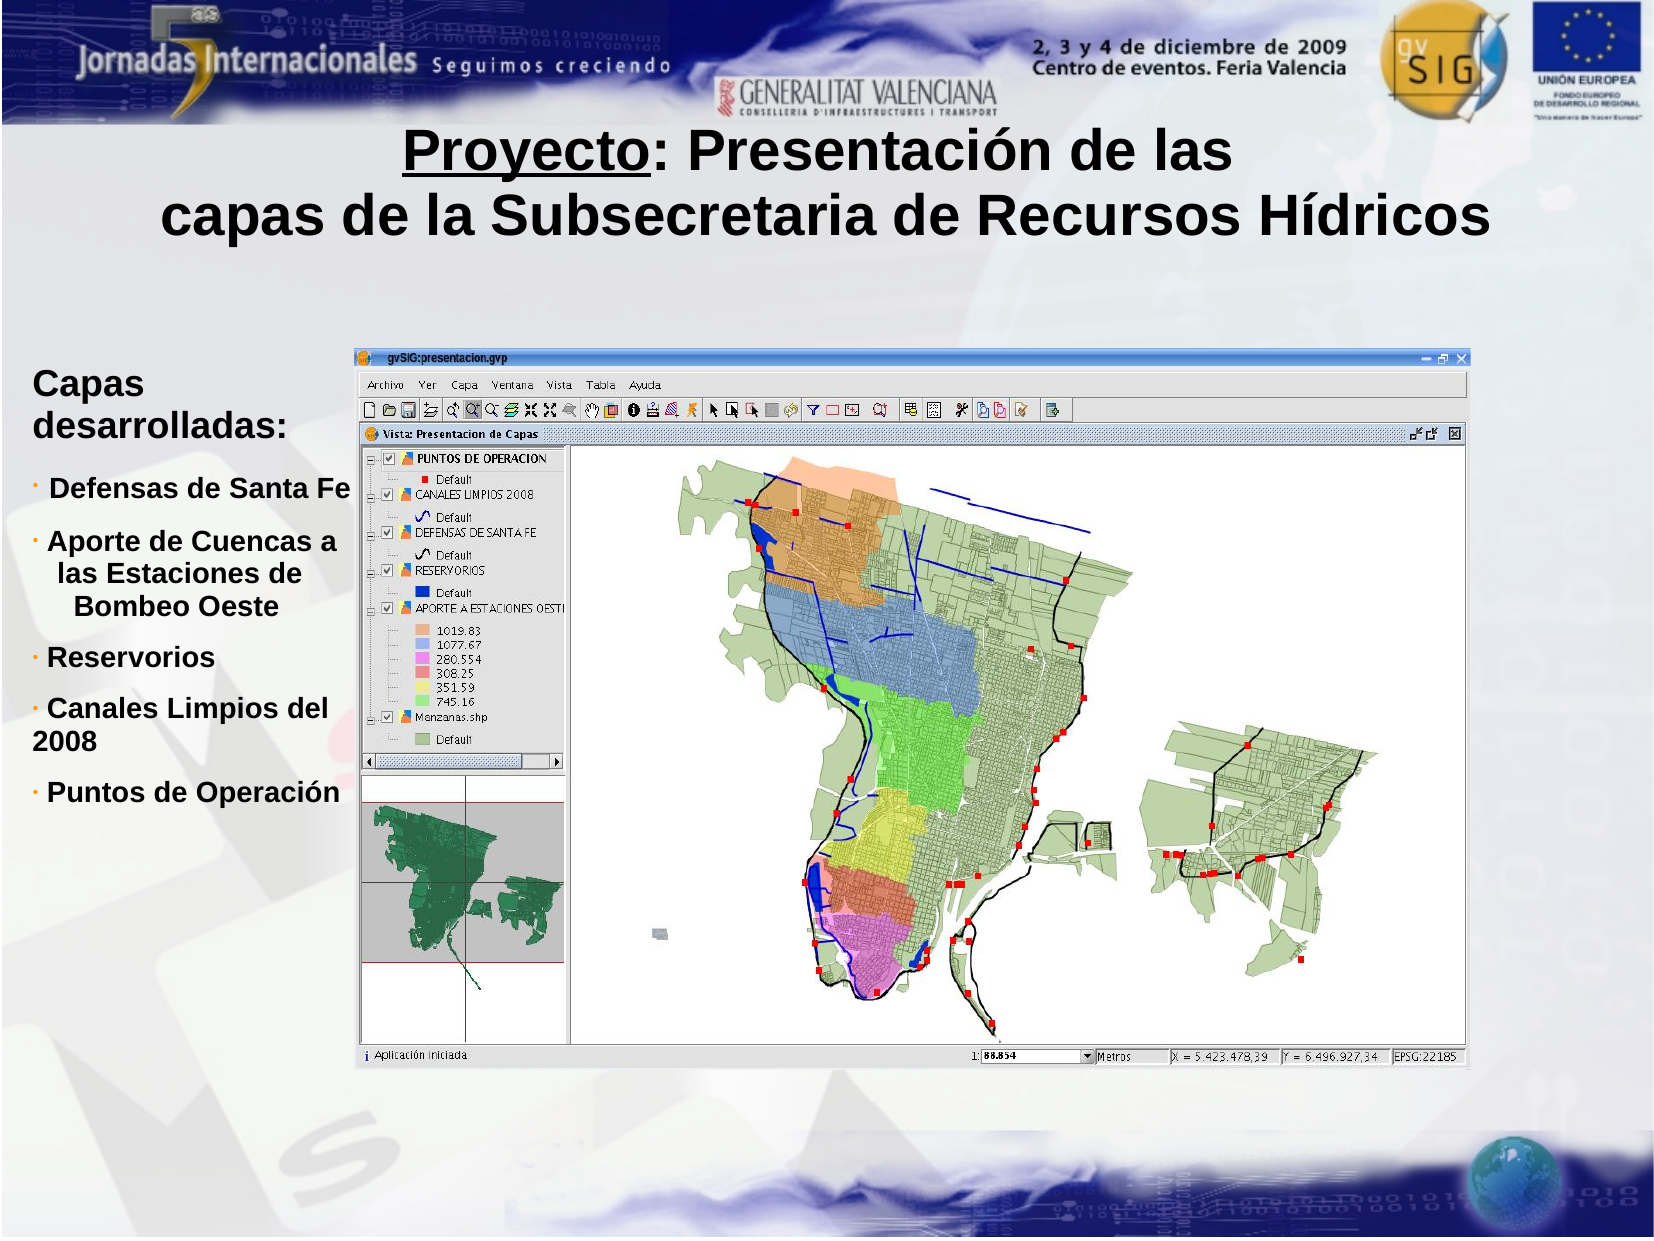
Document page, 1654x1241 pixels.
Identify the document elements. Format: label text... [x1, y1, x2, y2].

picture [2, 0, 1654, 1237]
title Proyecto: Presentación de las capas de la Subsecretaria de Recursos Hídricos [82, 86, 1571, 279]
text_box Capas desarrolladas: Defensas de Santa Fe Aporte de Cuencas a las Estaciones de Bombeo Oeste Reservorios Canales Limpios del 2008 Puntos de Operación [17, 354, 372, 817]
